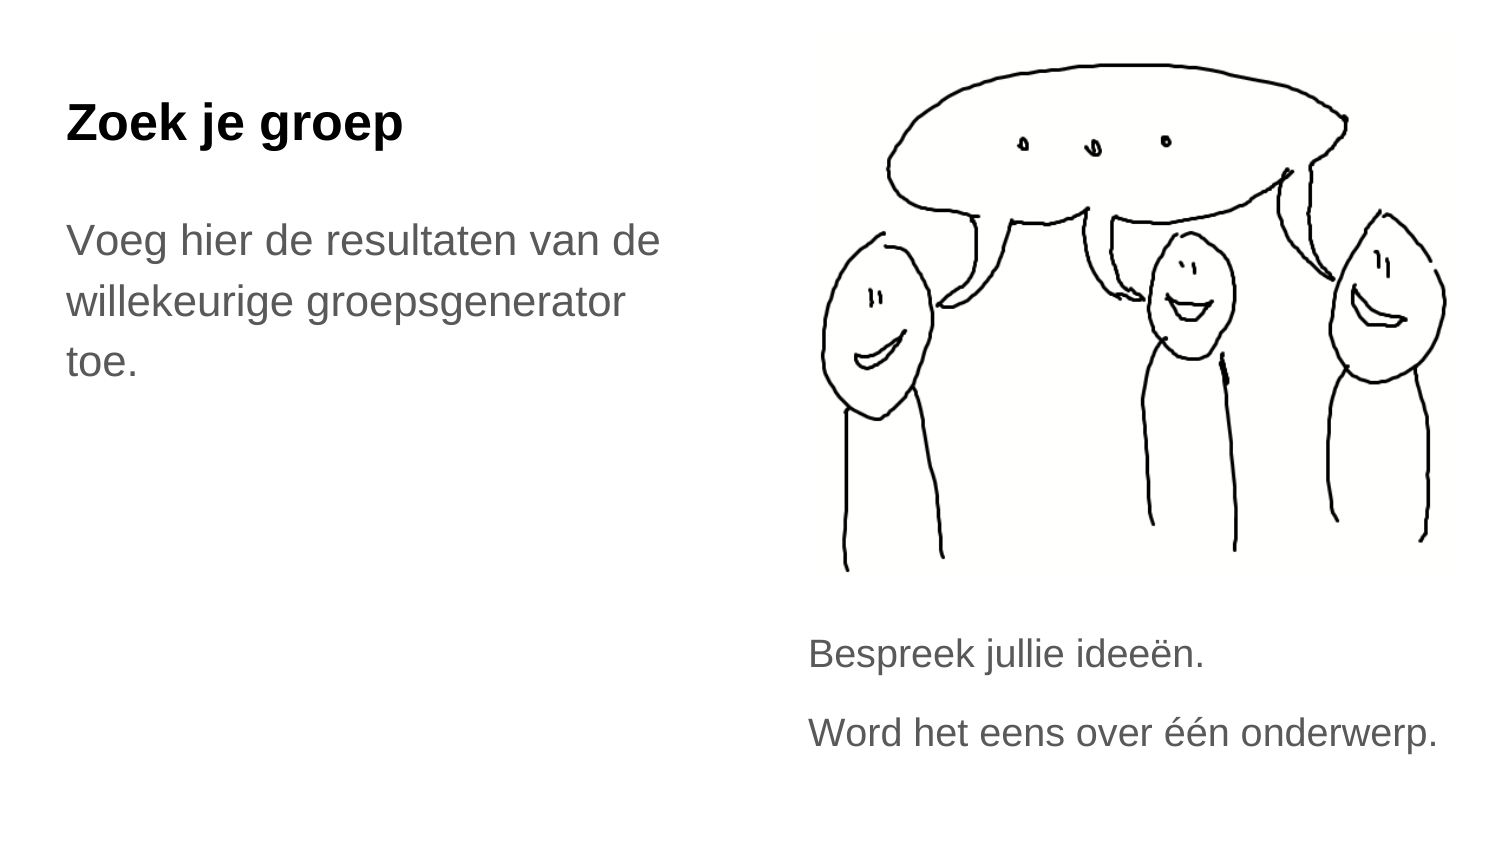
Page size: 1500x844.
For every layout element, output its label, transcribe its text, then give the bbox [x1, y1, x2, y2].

list Bespreek jullie ideeën. Word het eens over één onderwerp. [793, 605, 1483, 805]
list Voeg hier de resultaten van de willekeurige groepsgenerator toe. [51, 189, 714, 750]
title Zoek je groep [51, 72, 814, 167]
picture [814, 27, 1462, 578]
